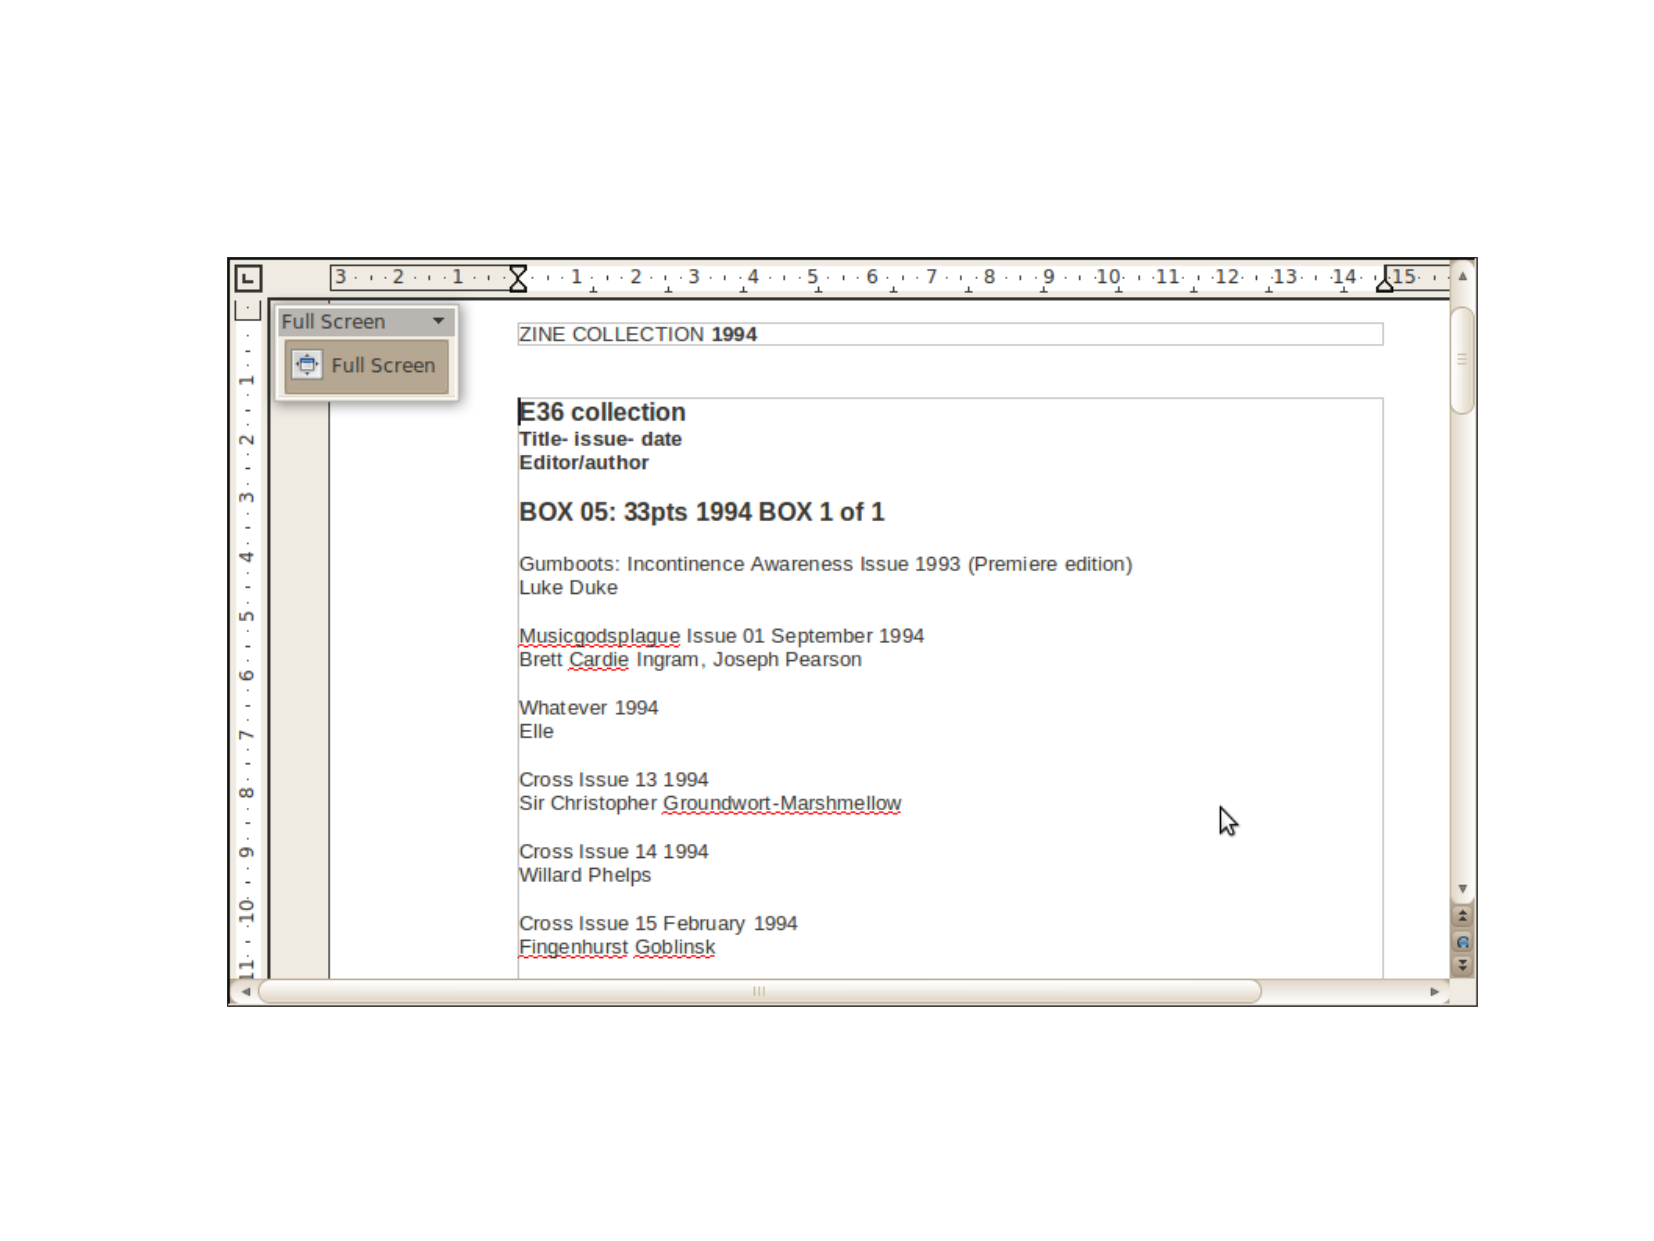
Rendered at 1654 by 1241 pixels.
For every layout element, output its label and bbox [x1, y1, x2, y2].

picture [227, 257, 1478, 1008]
